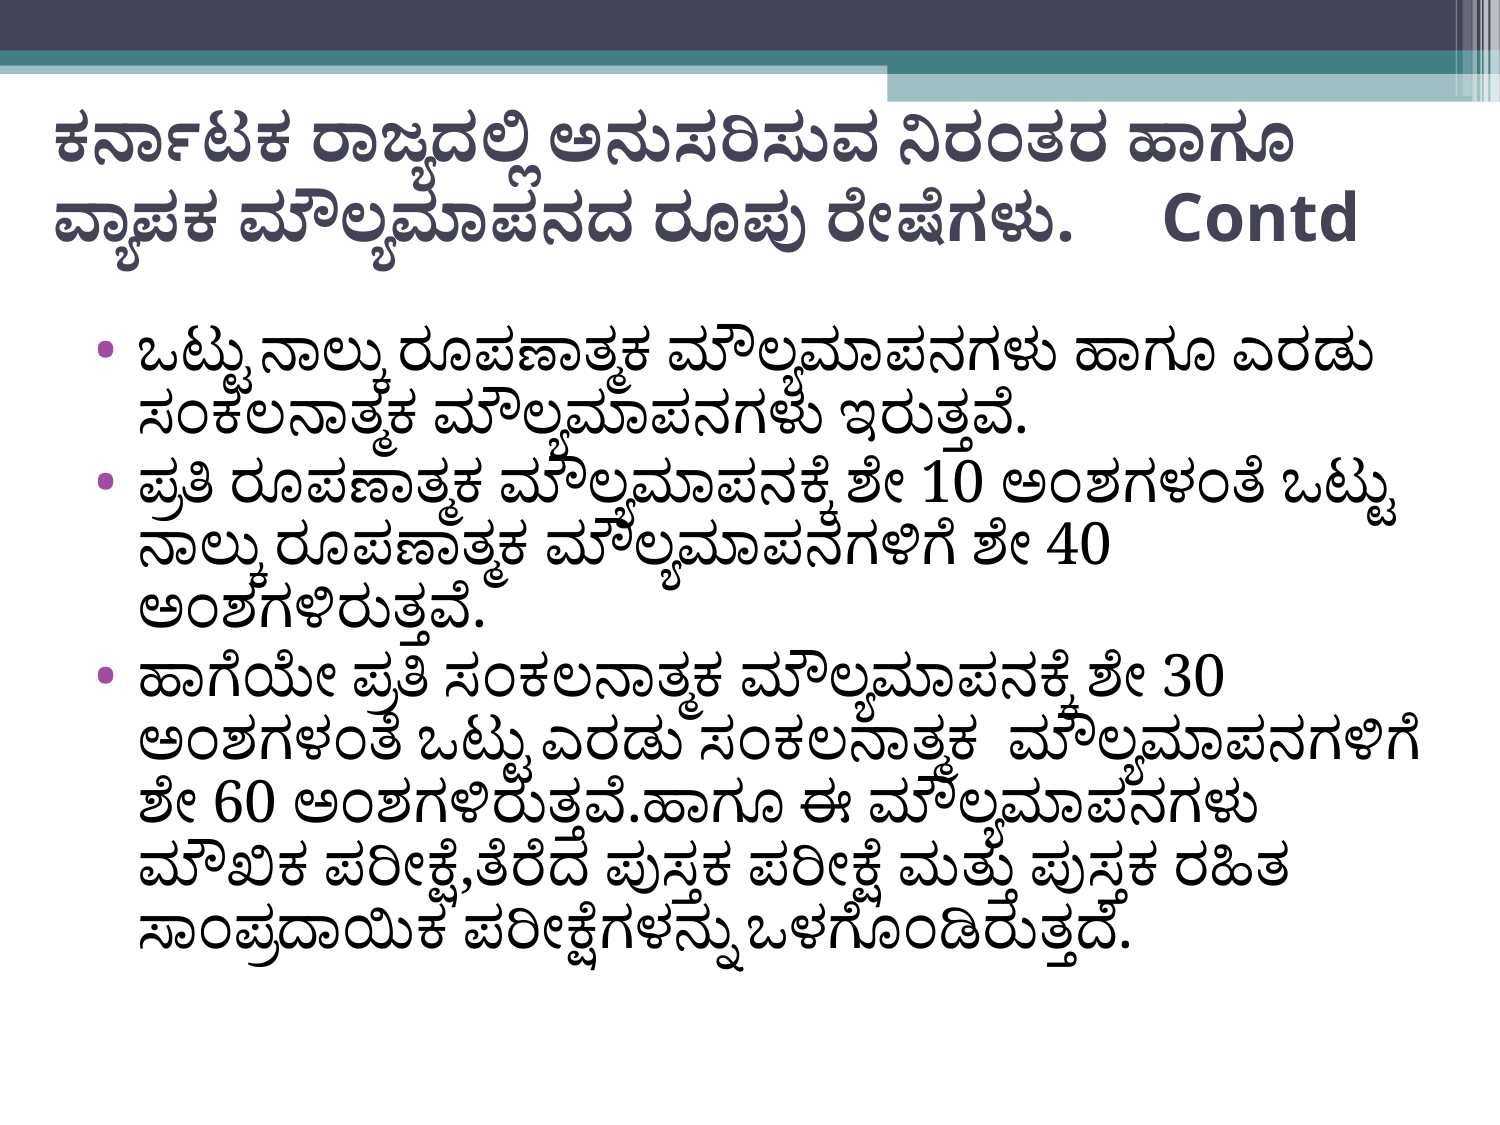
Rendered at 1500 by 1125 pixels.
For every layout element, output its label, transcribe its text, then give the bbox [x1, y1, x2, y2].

list ಒಟ್ಟು ನಾಲ್ಕು ರೂಪಣಾತ್ಮಕ ಮೌಲ್ಯಮಾಪನಗಳು ಹಾಗೂ ಎರಡು ಸಂಕಲನಾತ್ಮಕ ಮೌಲ್ಯಮಾಪನಗಳು ಇರುತ್ತವೆ. ಪ್ರತಿ ರೂಪಣಾತ್ಮಕ ಮೌಲ್ಯಮಾಪನಕ್ಕೆ ಶೇ 10 ಅಂಶಗಳಂತೆ ಒಟ್ಟು ನಾಲ್ಕು ರೂಪಣಾತ್ಮಕ ಮೌಲ್ಯಮಾಪನಗಳಿಗೆ ಶೇ 40 ಅಂಶಗಳಿರುತ್ತವೆ. ಹಾಗೆಯೇ ಪ್ರತಿ ಸಂಕಲನಾತ್ಮಕ ಮೌಲ್ಯಮಾಪನಕ್ಕೆ ಶೇ 30 ಅಂಶಗಳಂತೆ ಒಟ್ಟು ಎರಡು ಸಂಕಲನಾತ್ಮಕ ಮೌಲ್ಯಮಾಪನಗಳಿಗೆ ಶೇ 60 ಅಂಶಗಳಿರುತ್ತವೆ.ಹಾಗೂ ಈ ಮೌಲ್ಯಮಾಪನಗಳು ಮೌಖಿಕ ಪರೀಕ್ಷೆ,ತೆರೆದ ಪುಸ್ತಕ ಪರೀಕ್ಷೆ ಮತ್ತು ಪುಸ್ತಕ ರಹಿತ ಸಾಂಪ್ರದಾಯಿಕ ಪರೀಕ್ಷೆಗಳನ್ನು ಒಳಗೊಂಡಿರುತ್ತದೆ. [62, 312, 1438, 1079]
title ಕರ್ನಾಟಕ ರಾಜ್ಯದಲ್ಲಿ ಅನುಸರಿಸುವ ನಿರಂತರ ಹಾಗೂ ವ್ಯಾಪಕ ಮೌಲ್ಯಮಾಪನದ ರೂಪು ರೇಷೆಗಳು. Contd [37, 47, 1476, 303]
